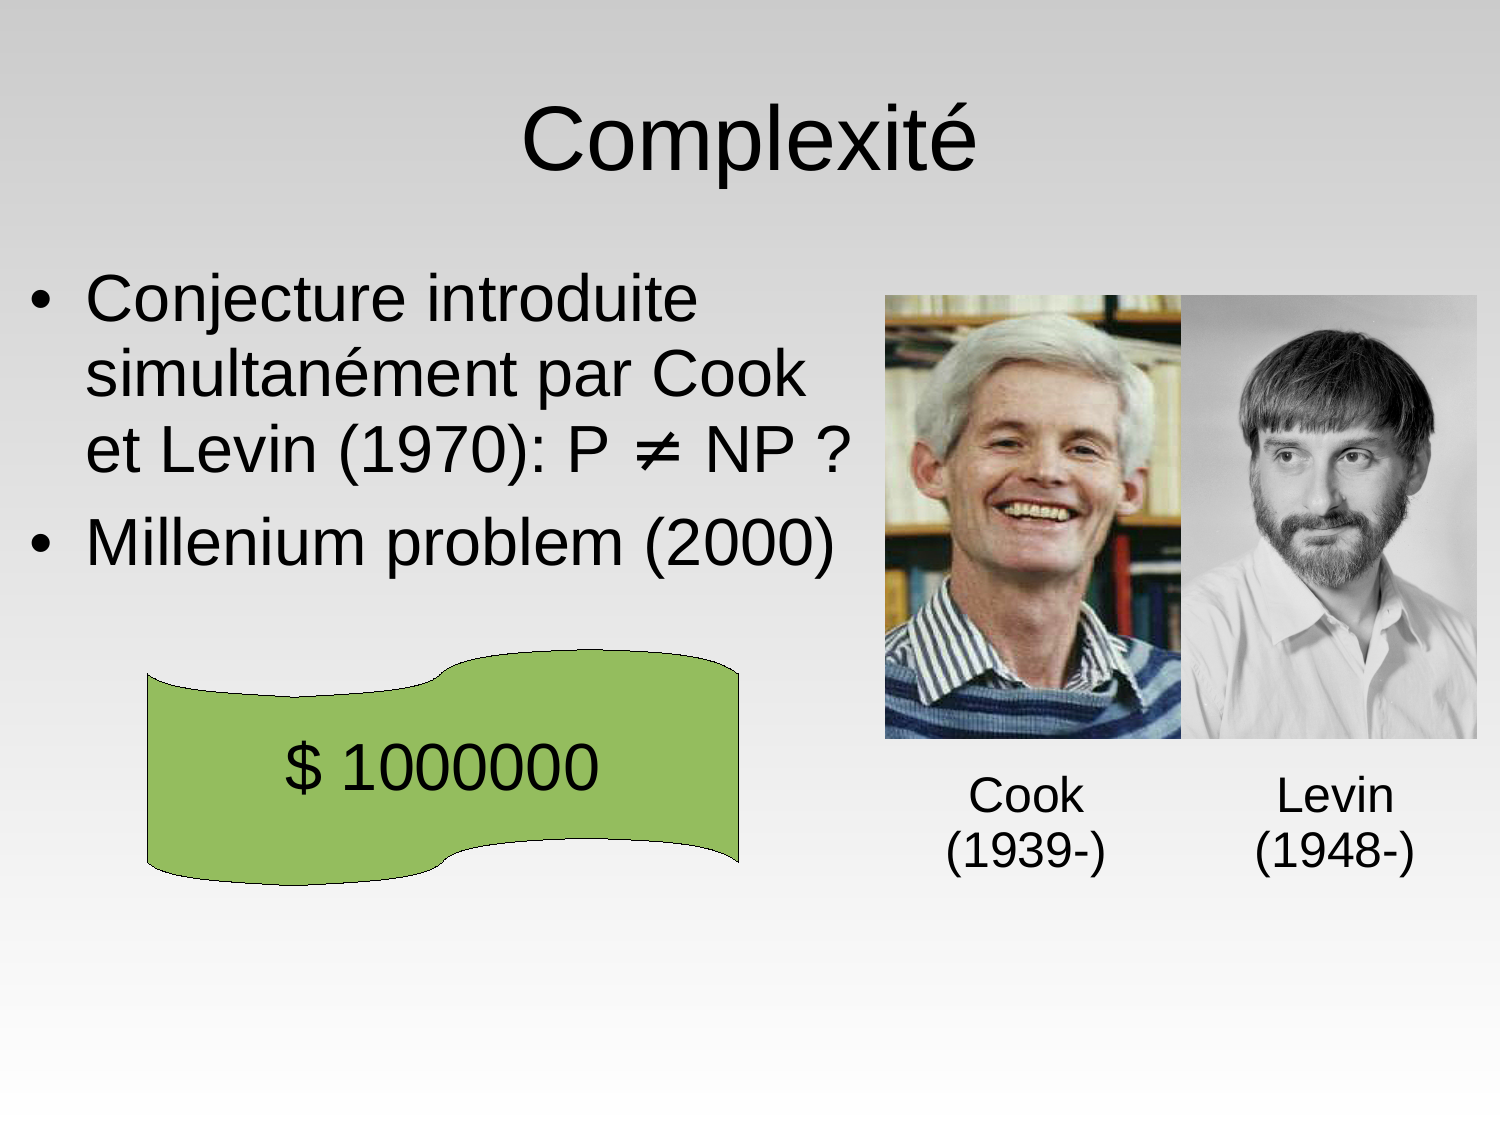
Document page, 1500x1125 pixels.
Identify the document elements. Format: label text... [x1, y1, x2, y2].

title Complexité [75, 21, 1426, 257]
text_box $ 1000000 [147, 649, 739, 886]
text_box Levin (1948-) [1240, 759, 1432, 886]
text_box Cook (1939-) [931, 759, 1123, 886]
list Conjecture introduite simultanément par Cook et Levin (1970): P ≠ NP ? Millenium problem (2000) [29, 261, 857, 1004]
picture [885, 295, 1477, 739]
